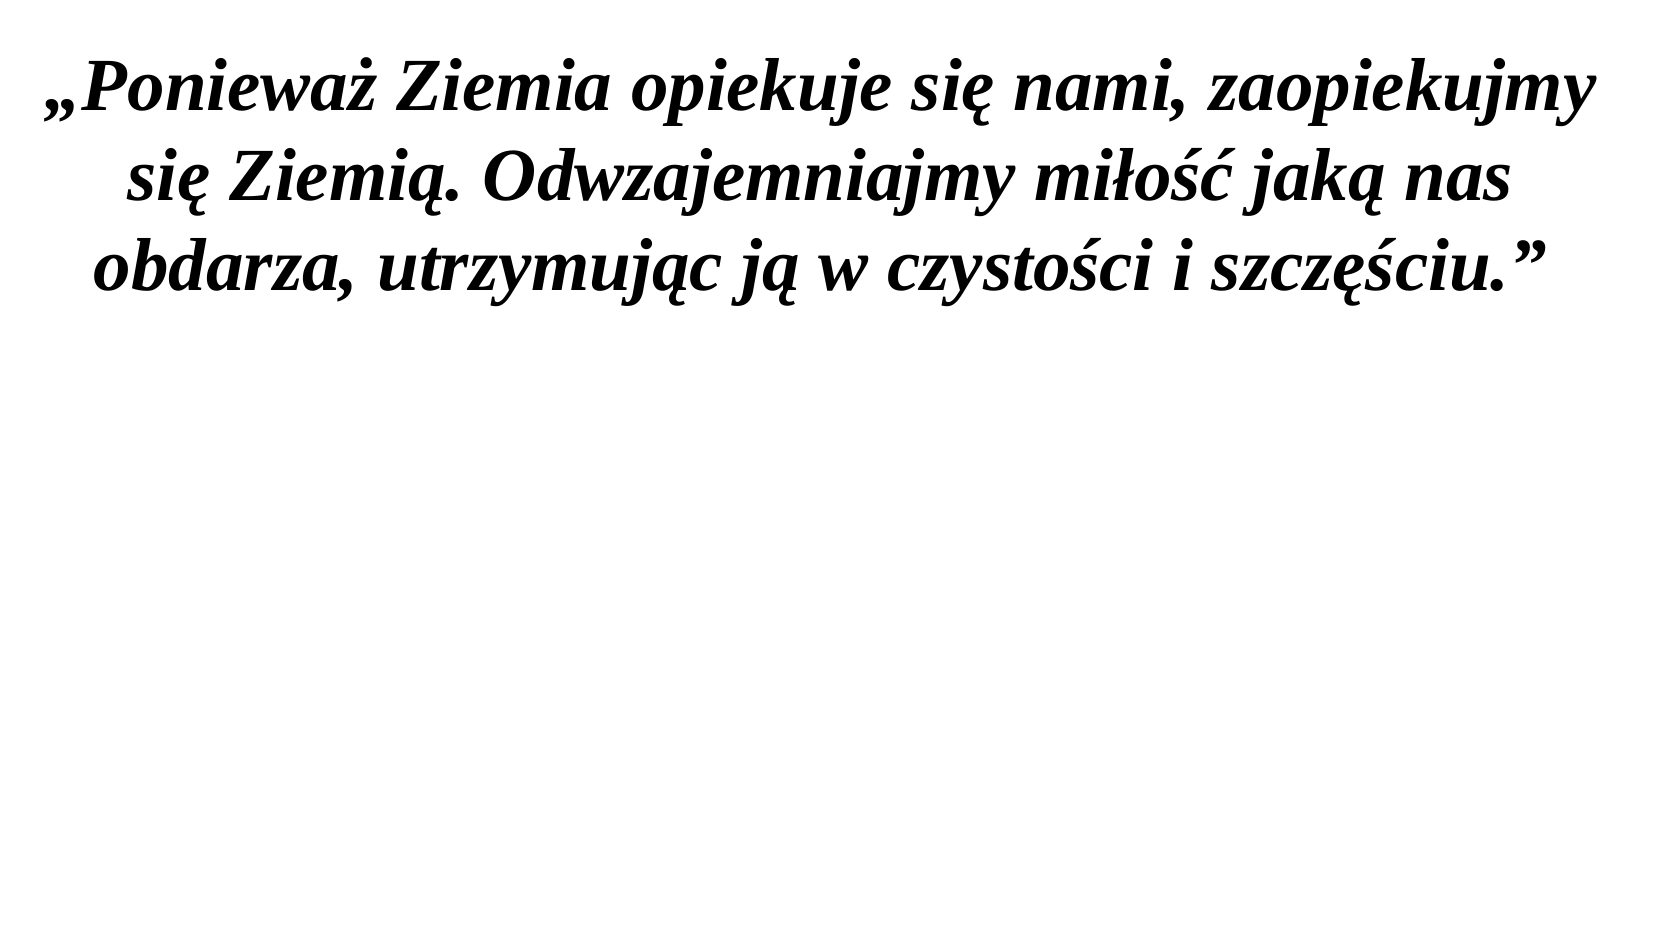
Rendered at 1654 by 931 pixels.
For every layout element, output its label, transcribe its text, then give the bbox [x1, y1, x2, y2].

text_box „Ponieważ Ziemia opiekuje się nami, zaopiekujmy się Ziemią. Odwzajemniajmy miłość jaką nas obdarza, utrzymując ją w czystości i szczęściu.” [23, 27, 1619, 313]
